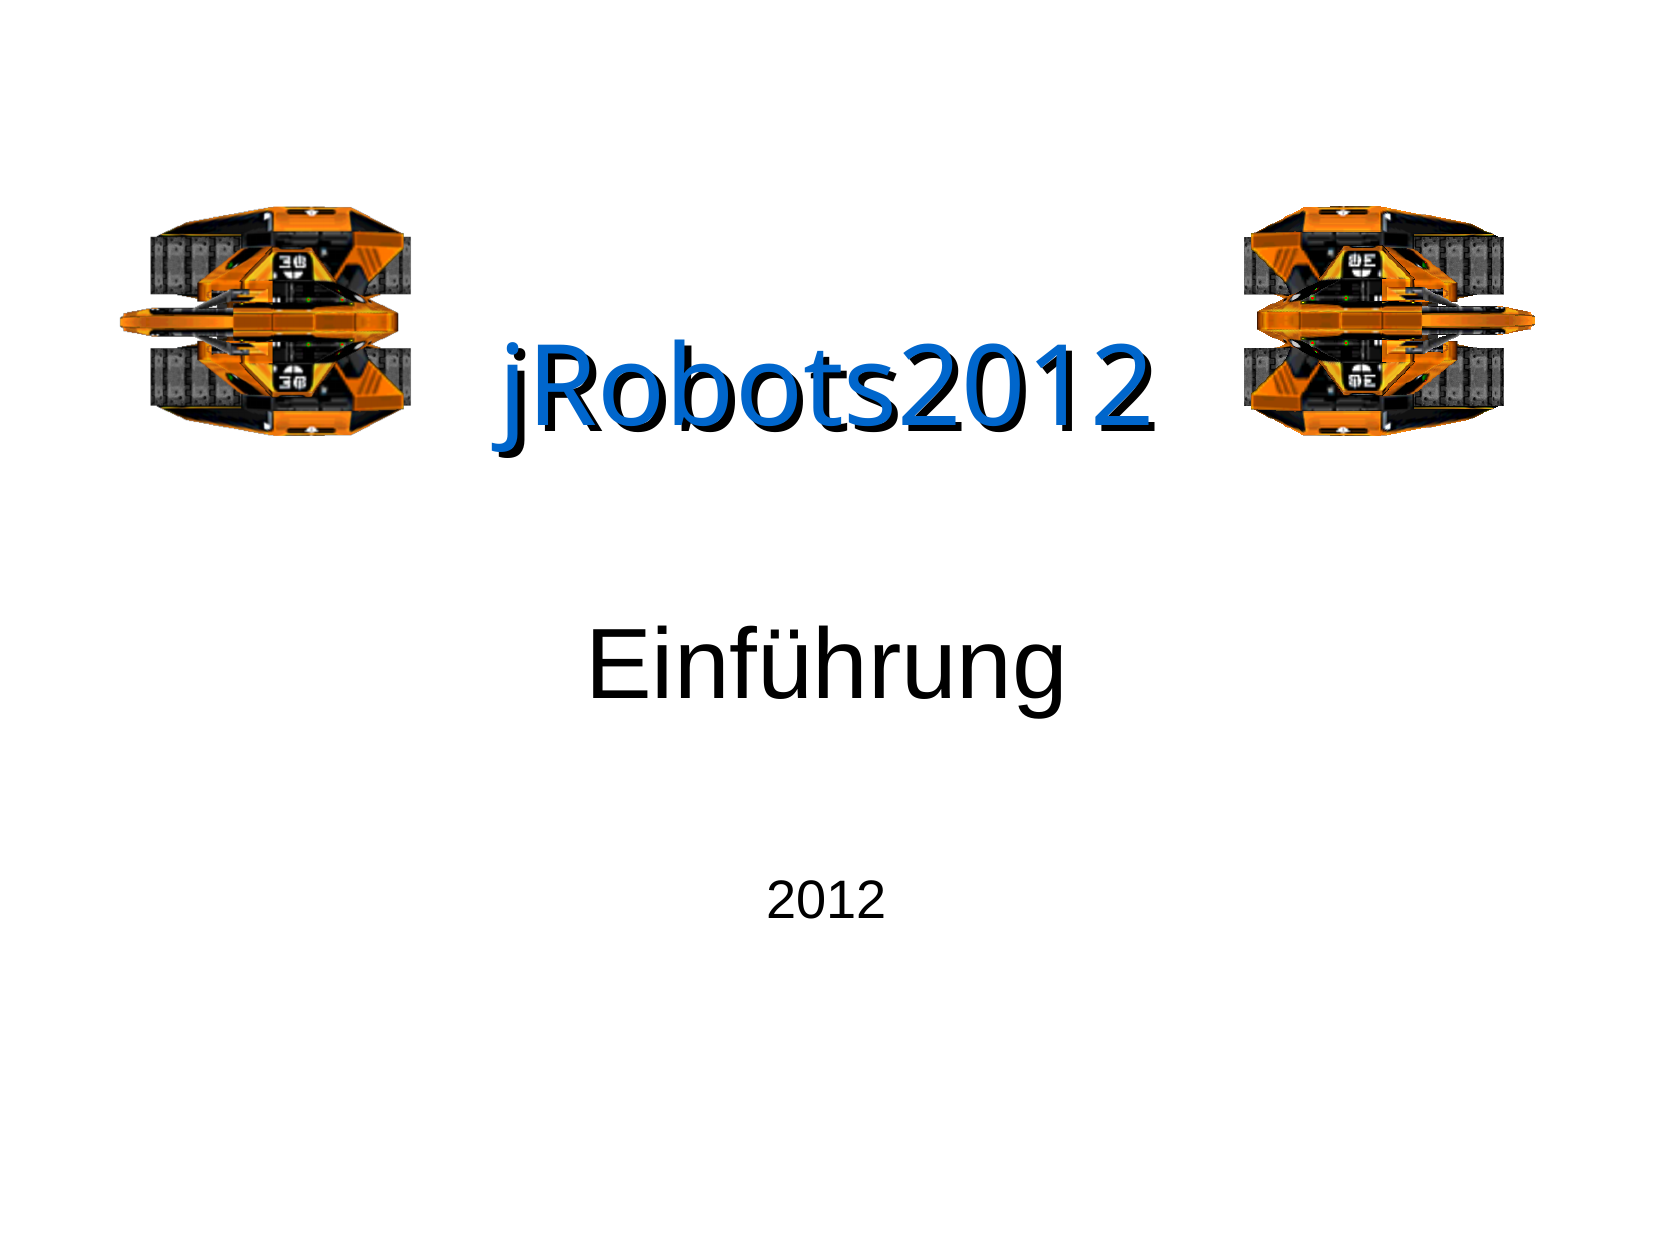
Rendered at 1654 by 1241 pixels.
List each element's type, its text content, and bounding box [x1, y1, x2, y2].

text_box jRobots2012 Einführung 2012 [82, 59, 1571, 1102]
picture [1240, 206, 1536, 436]
picture [118, 206, 414, 436]
